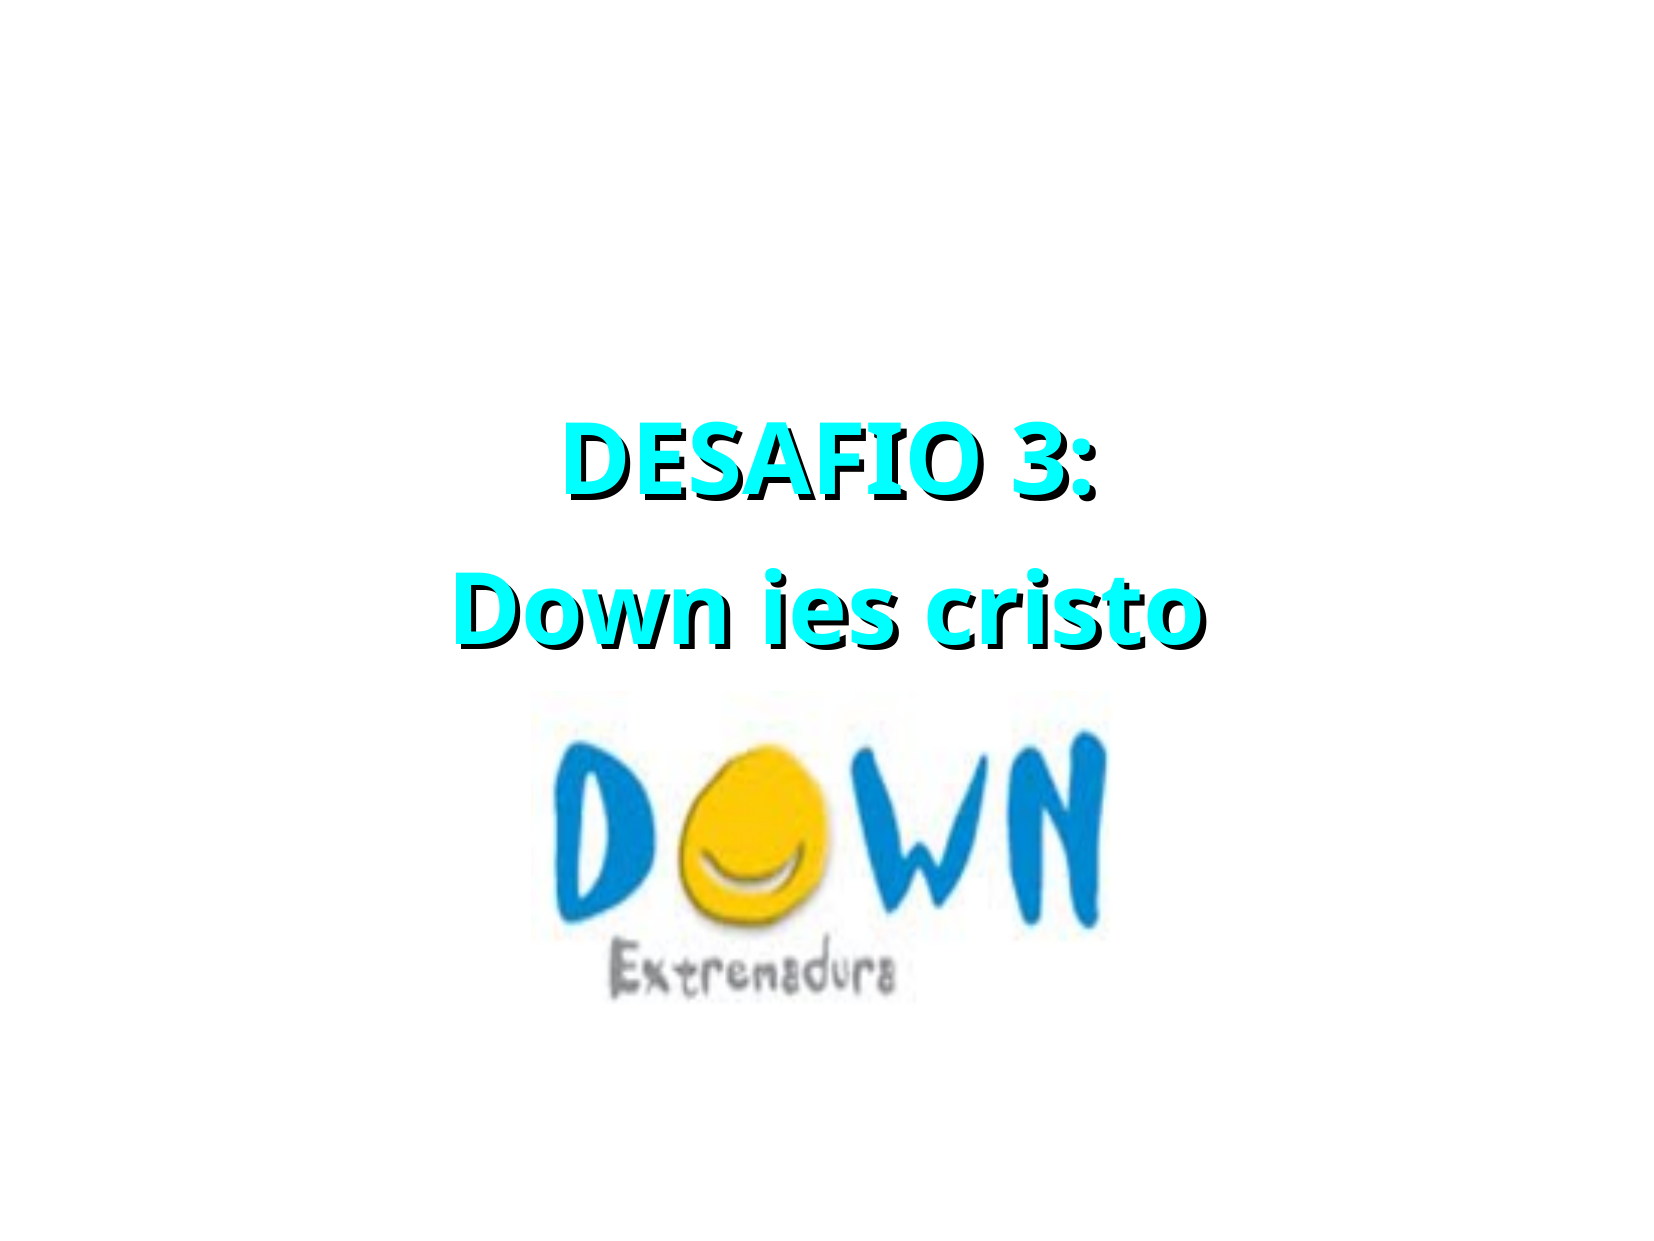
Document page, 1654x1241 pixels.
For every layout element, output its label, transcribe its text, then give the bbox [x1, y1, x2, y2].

picture [531, 691, 1134, 1063]
subtitle DESAFIO 3: Down ies cristo [82, 49, 1571, 1010]
